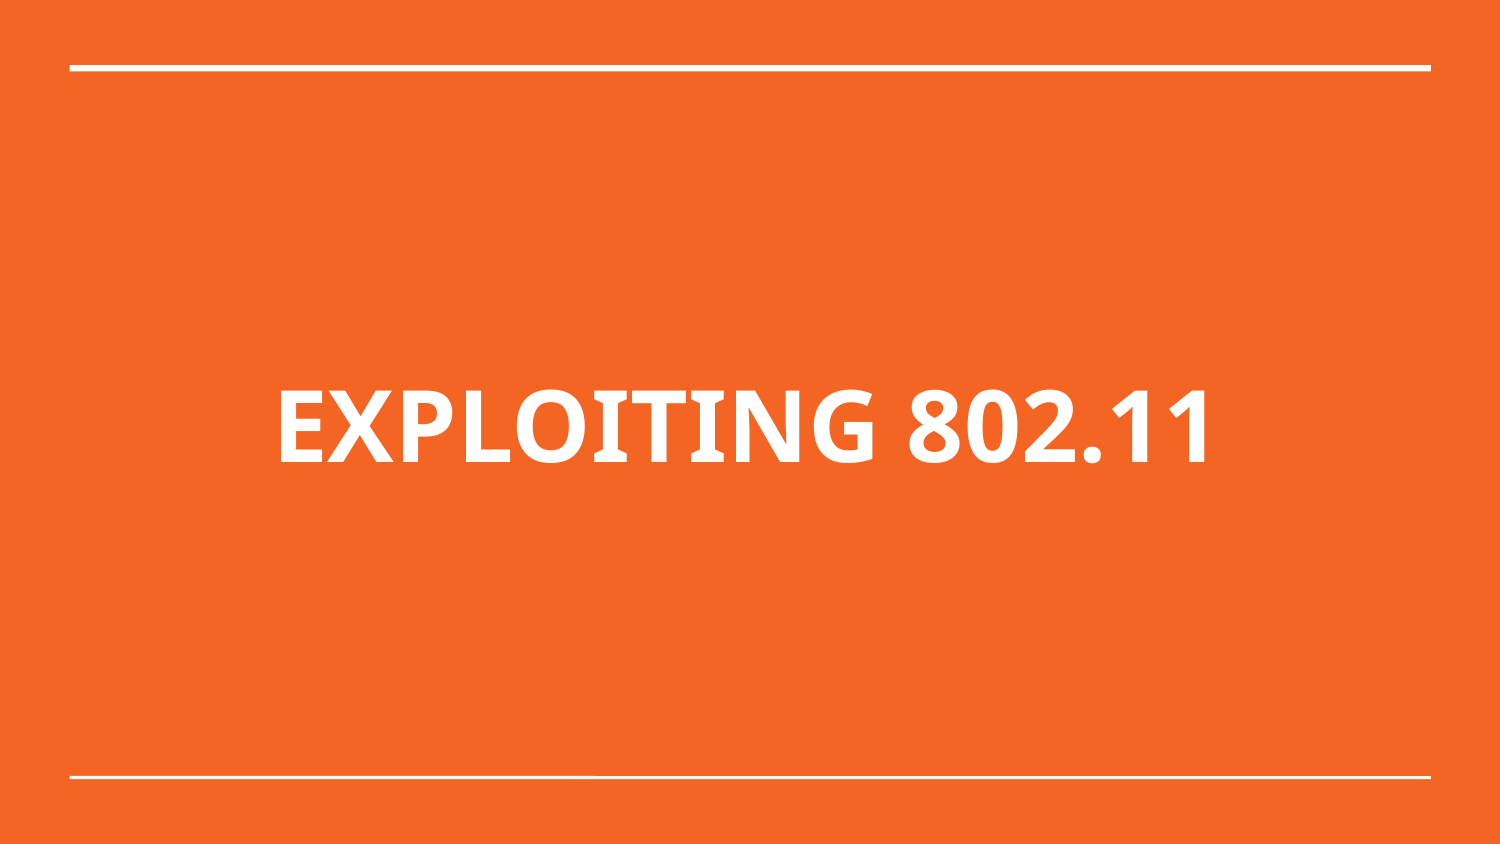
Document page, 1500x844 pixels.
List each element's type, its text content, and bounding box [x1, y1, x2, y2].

title EXPLOITING 802.11 [66, 296, 1428, 550]
